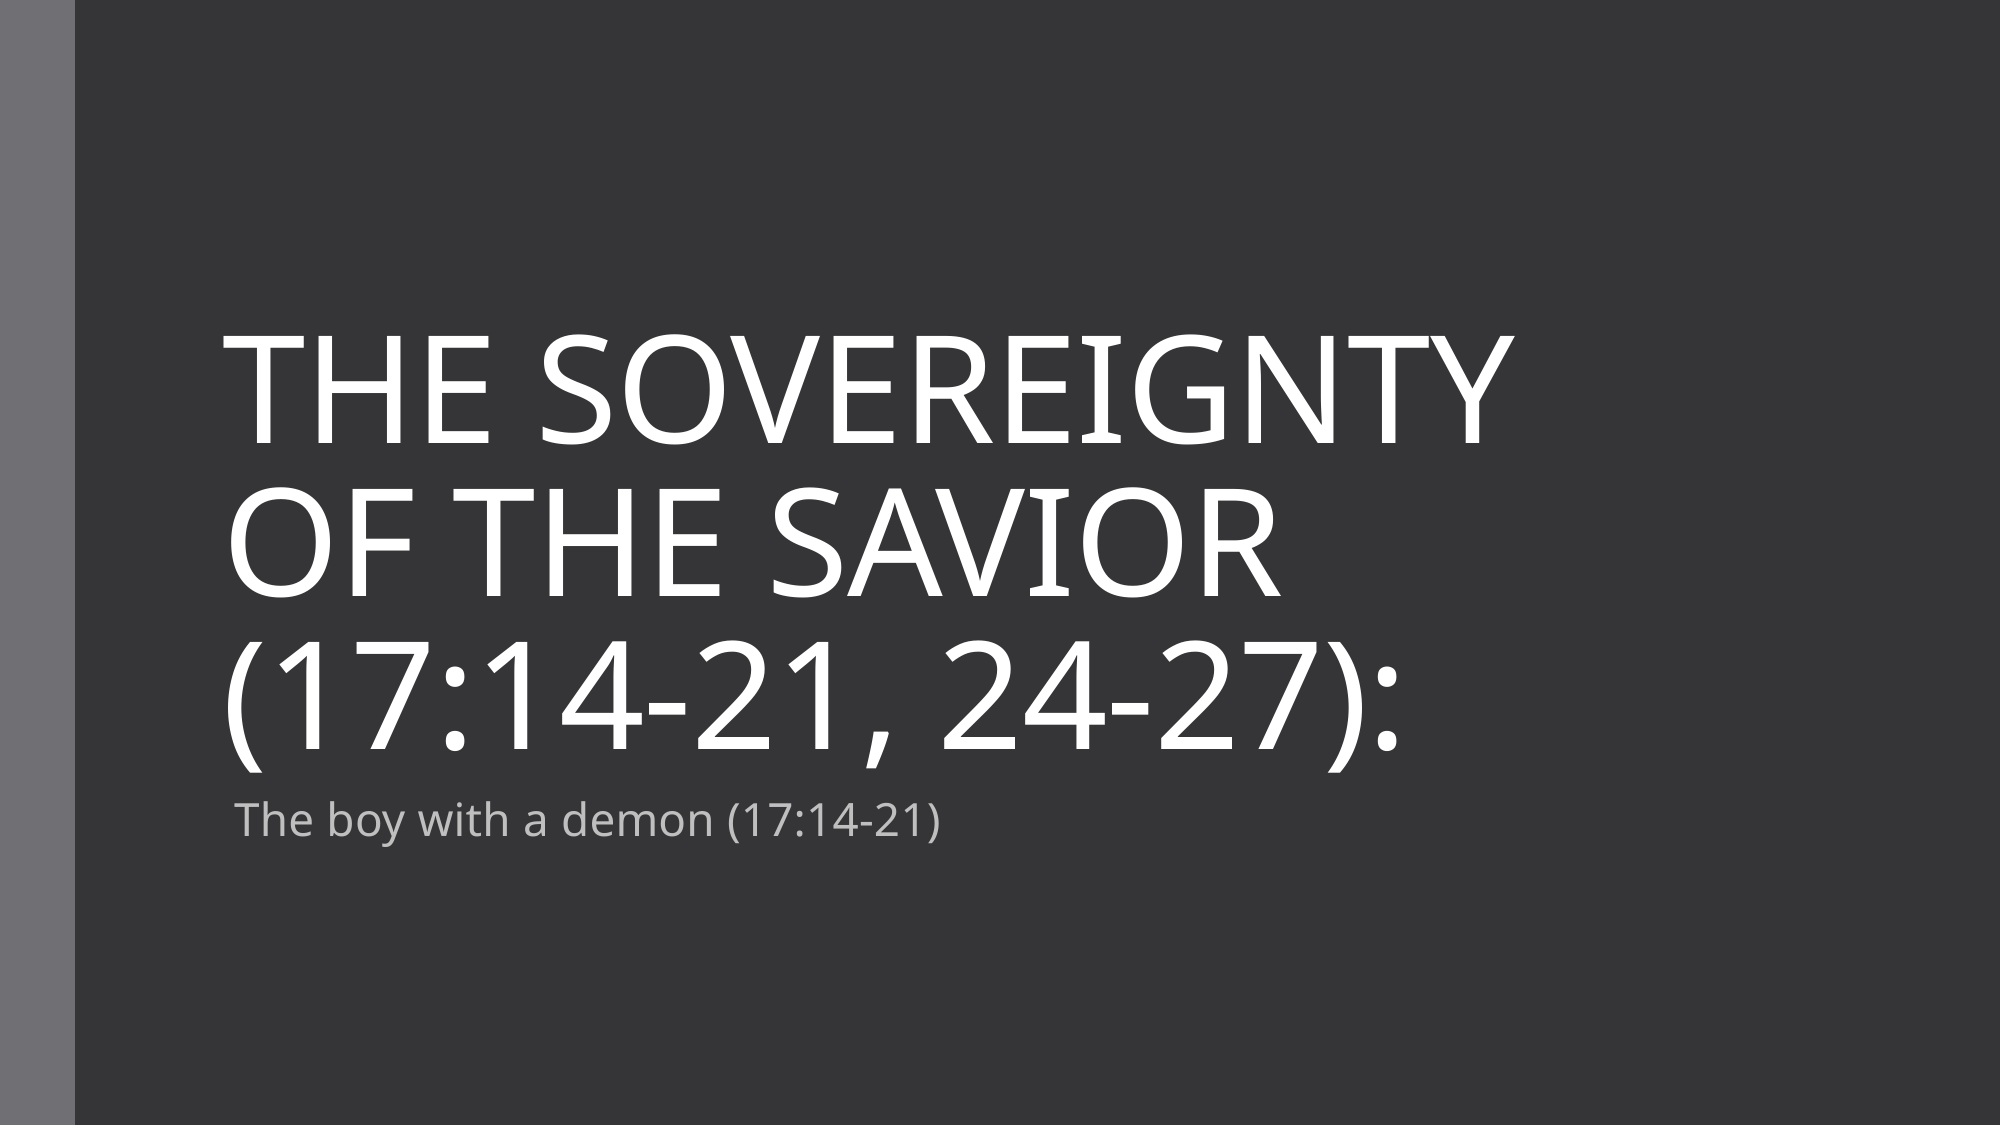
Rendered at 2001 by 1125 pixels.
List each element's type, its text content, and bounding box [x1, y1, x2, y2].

title THE SOVEREIGNTY OF THE SAVIOR (17:14-21, 24-27): [206, 124, 1752, 787]
subtitle The boy with a demon (17:14-21) [206, 787, 1752, 1066]
